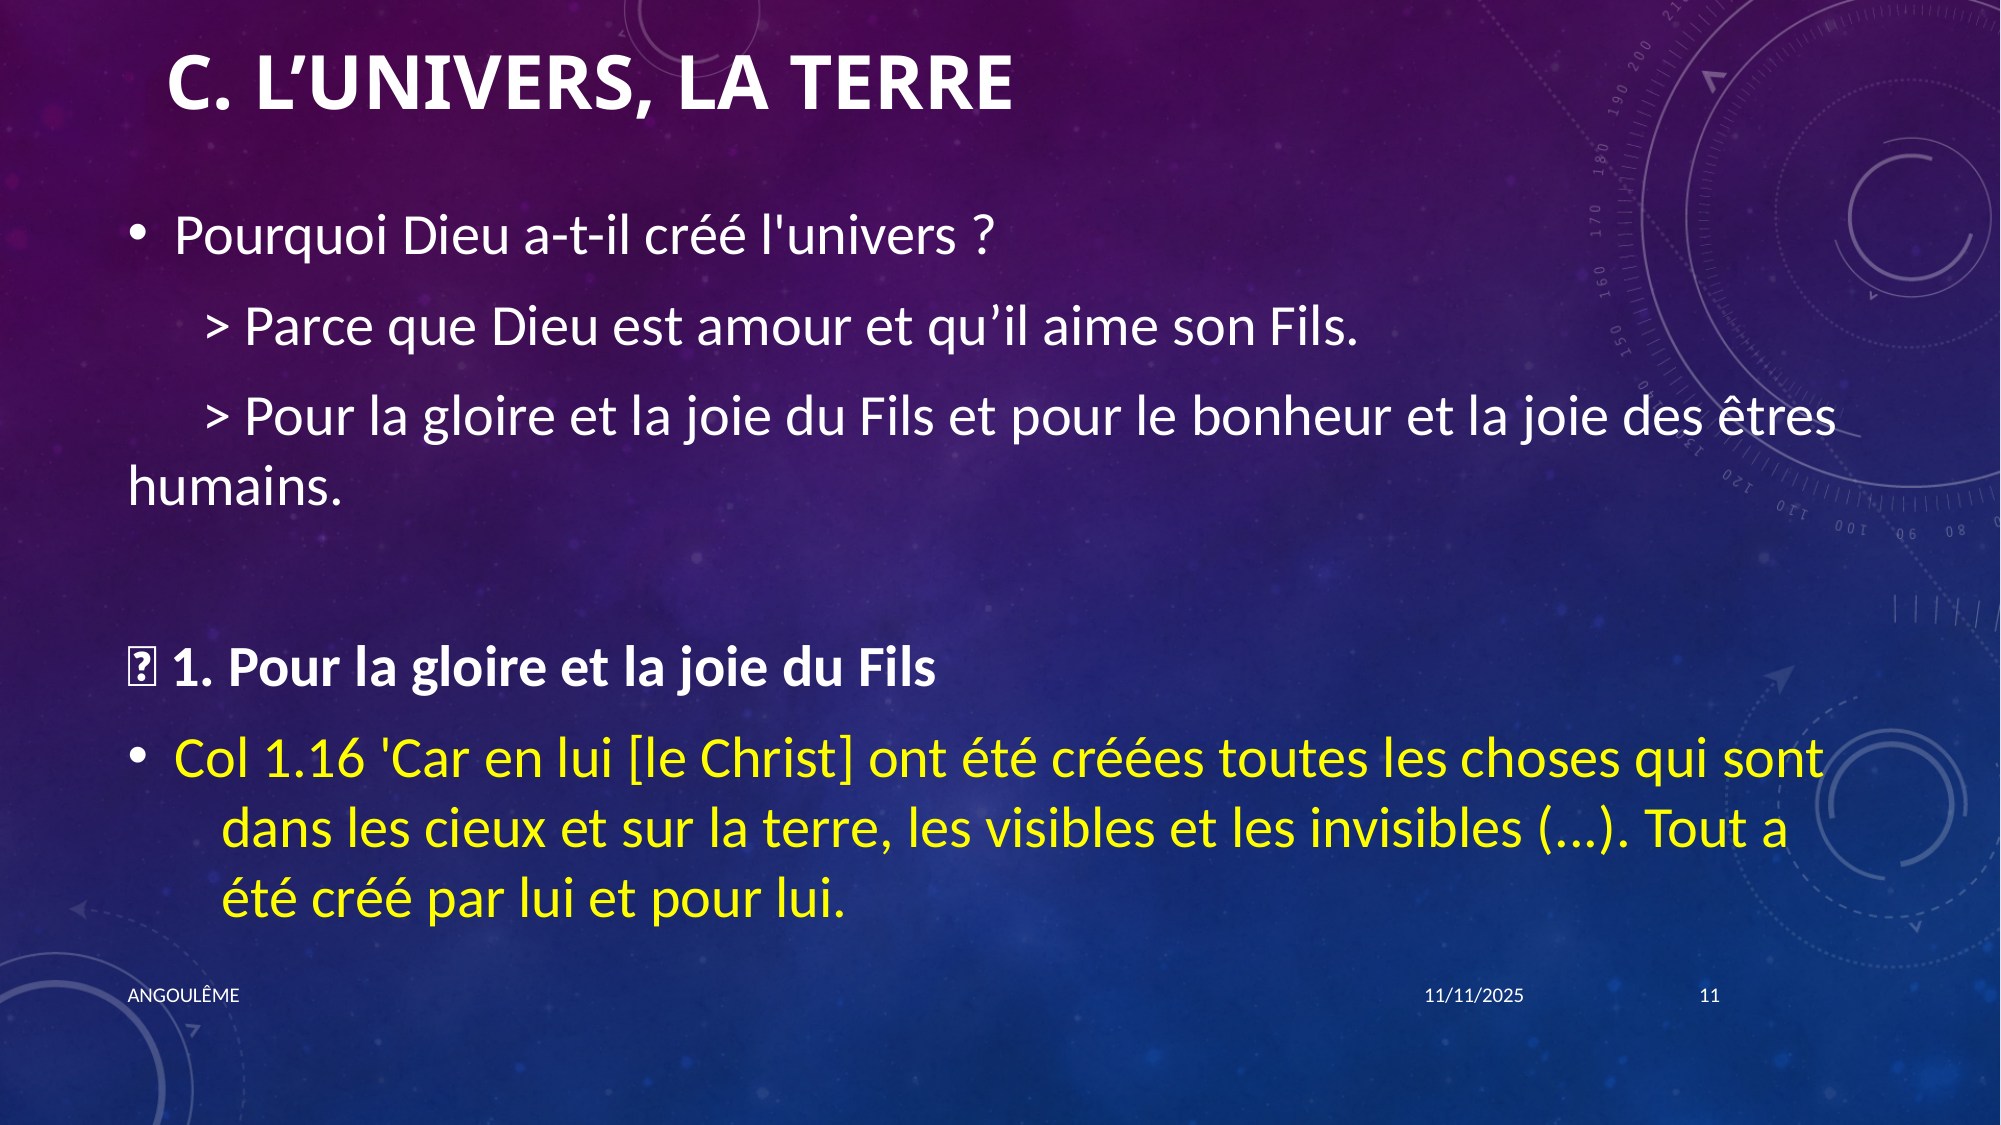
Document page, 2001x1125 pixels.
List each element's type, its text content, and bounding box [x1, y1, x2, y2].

title C. L’UNIVERS, LA TERRE [0, 0, 1775, 159]
text_box [1684, 963, 1775, 1026]
text_box 11/11/2025 [1409, 963, 1672, 1026]
list Pourquoi Dieu a-t-il créé l'univers ? > Parce que Dieu est amour et qu’il aime son Fils. > Pour la gloire et la joie du Fils et pour le bonheur et la joie des êtres humains. 🌟 1. Pour la gloire et la joie du Fils Col 1.16 'Car en lui [le Christ] ont été créées toutes les choses qui sont dans les cieux et sur la terre, les visibles et les invisibles (...). Tout a été créé par lui et pour lui. [112, 129, 1871, 996]
text_box ANGOULÊME [112, 963, 1397, 1026]
